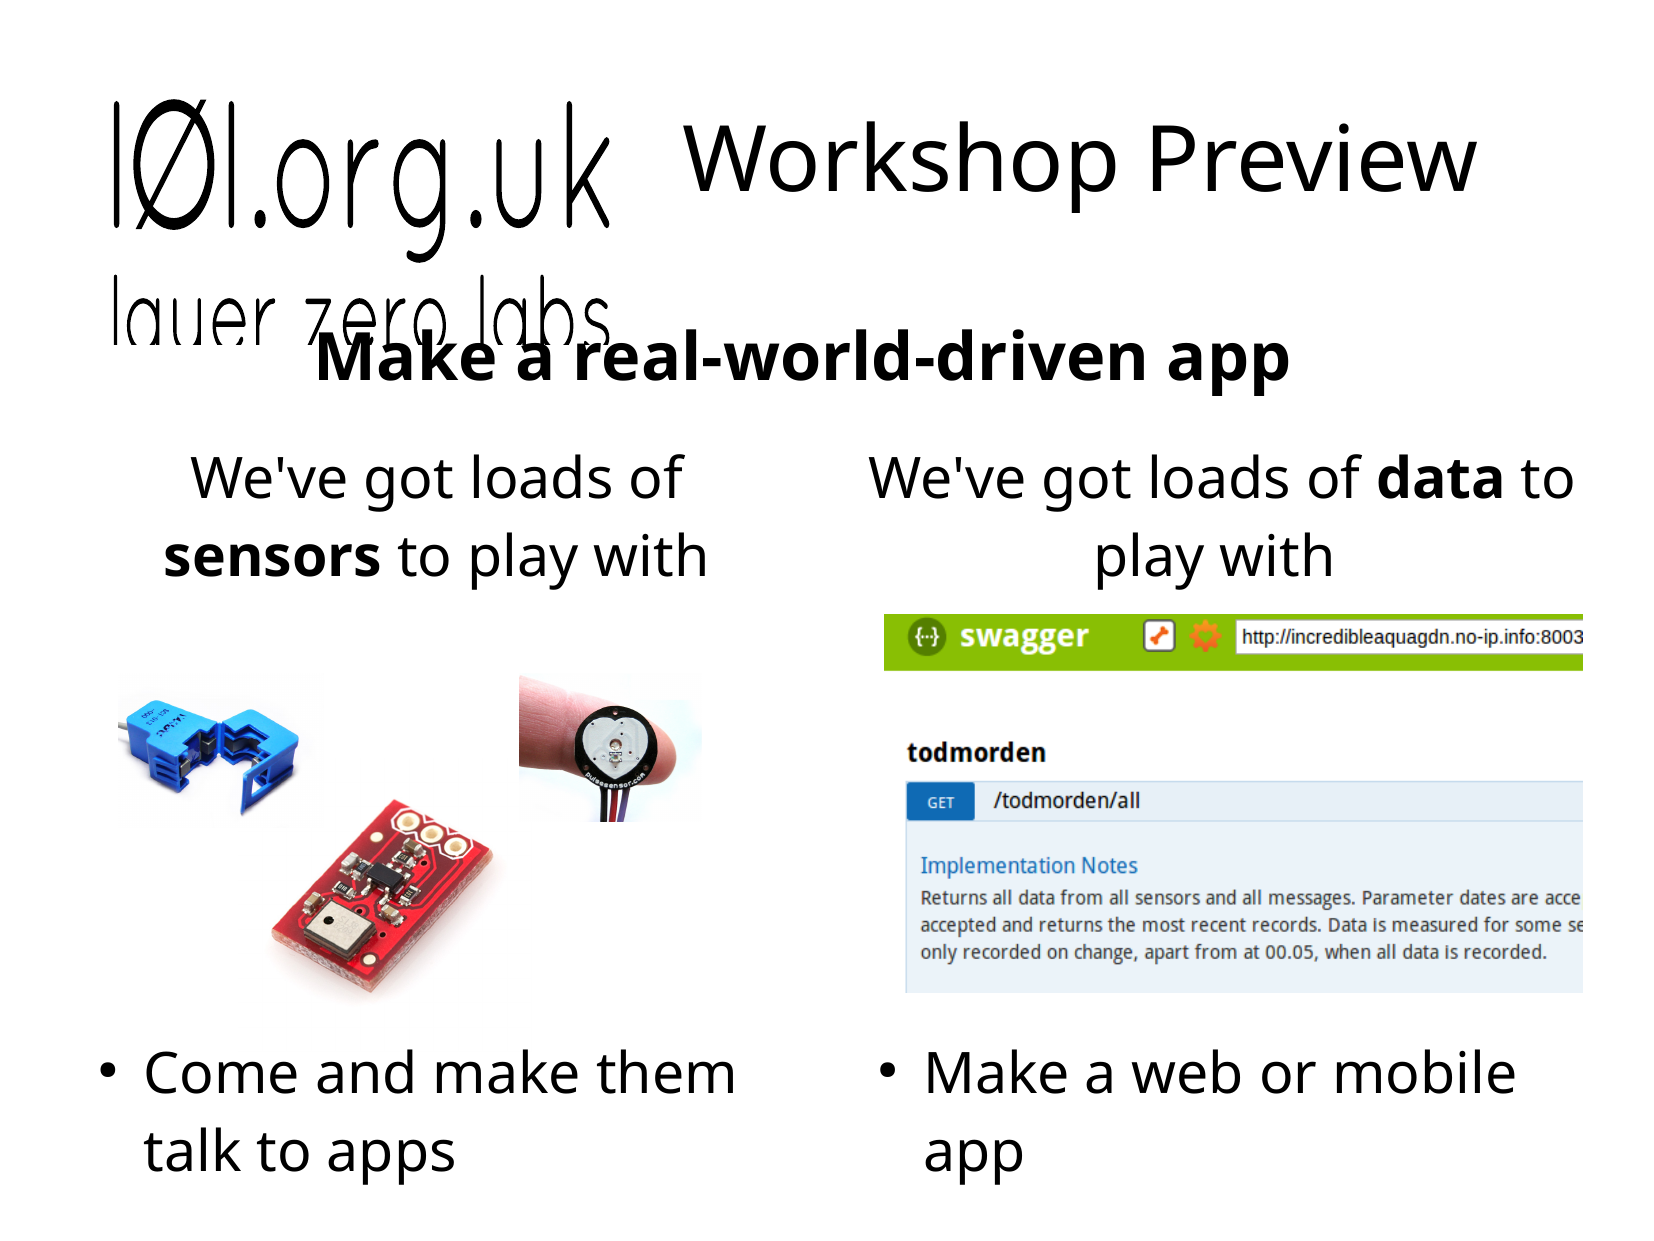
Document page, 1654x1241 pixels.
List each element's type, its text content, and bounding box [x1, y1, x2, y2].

list We've got loads of data to play with Make a web or mobile app [862, 437, 1583, 1193]
title Workshop Preview [590, 52, 1571, 260]
picture [884, 614, 1583, 993]
title Make a real-world-driven app [94, 271, 1512, 438]
list We've got loads of sensors to play with Come and make them talk to apps [82, 437, 792, 1193]
picture [118, 673, 324, 828]
picture [519, 673, 702, 822]
